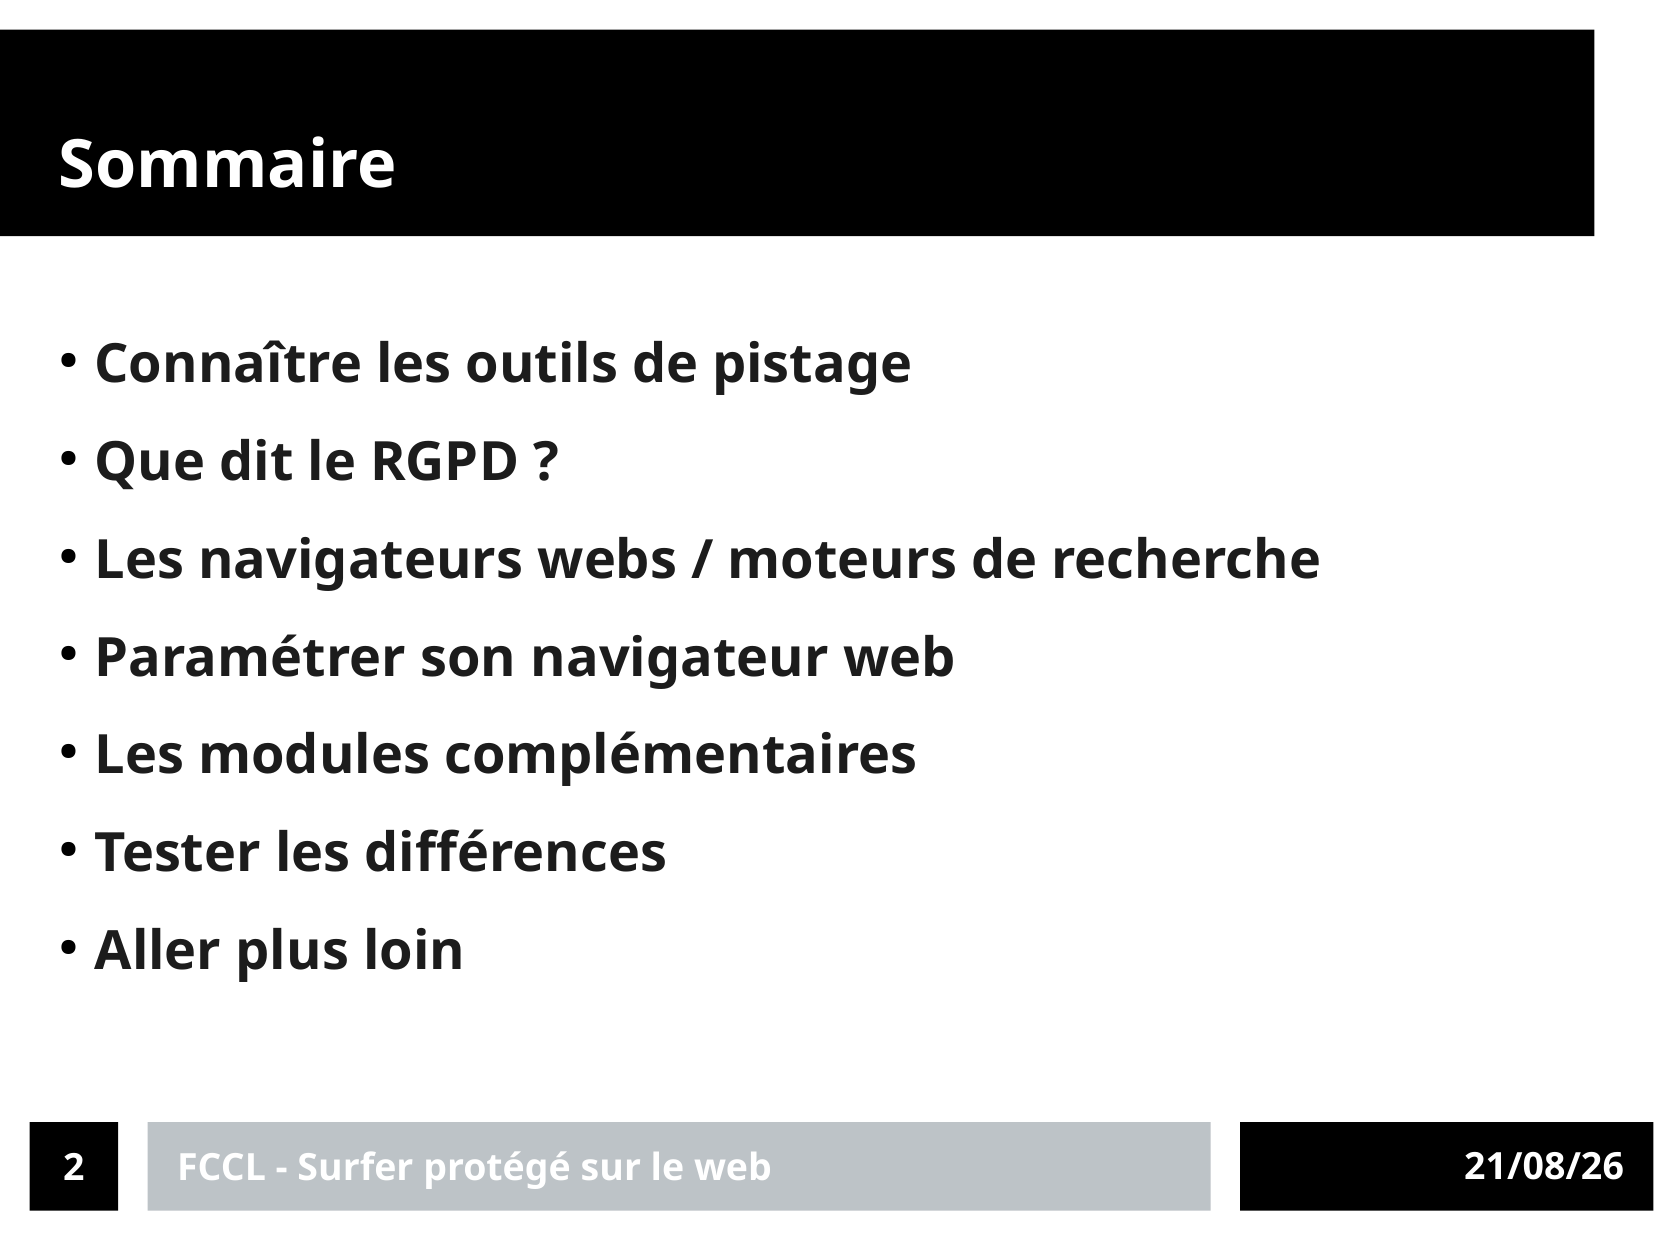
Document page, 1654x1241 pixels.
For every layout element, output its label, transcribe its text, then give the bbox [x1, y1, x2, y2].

title Sommaire [59, 59, 1595, 207]
list Connaître les outils de pistage Que dit le RGPD ? Les navigateurs webs / moteurs de recherche Paramétrer son navigateur web Les modules complémentaires Tester les différences Aller plus loin [59, 324, 1565, 1093]
